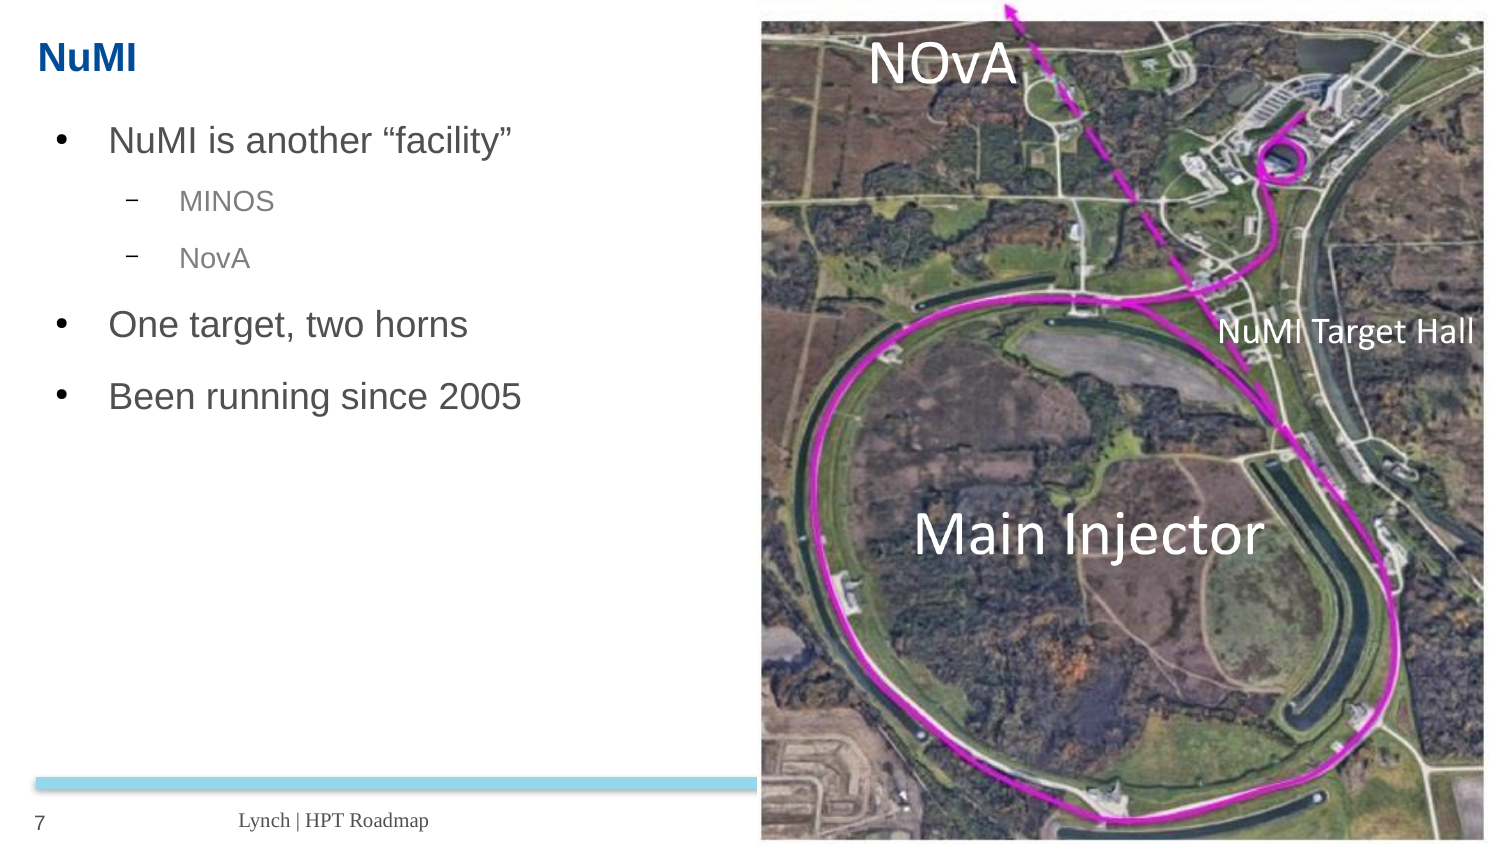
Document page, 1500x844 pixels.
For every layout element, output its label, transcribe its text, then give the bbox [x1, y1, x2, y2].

list NuMI is another “facility” MINOS NovA One target, two horns Been running since 2005 [37, 119, 757, 742]
title NuMI [37, 30, 757, 84]
picture [757, 0, 1490, 844]
